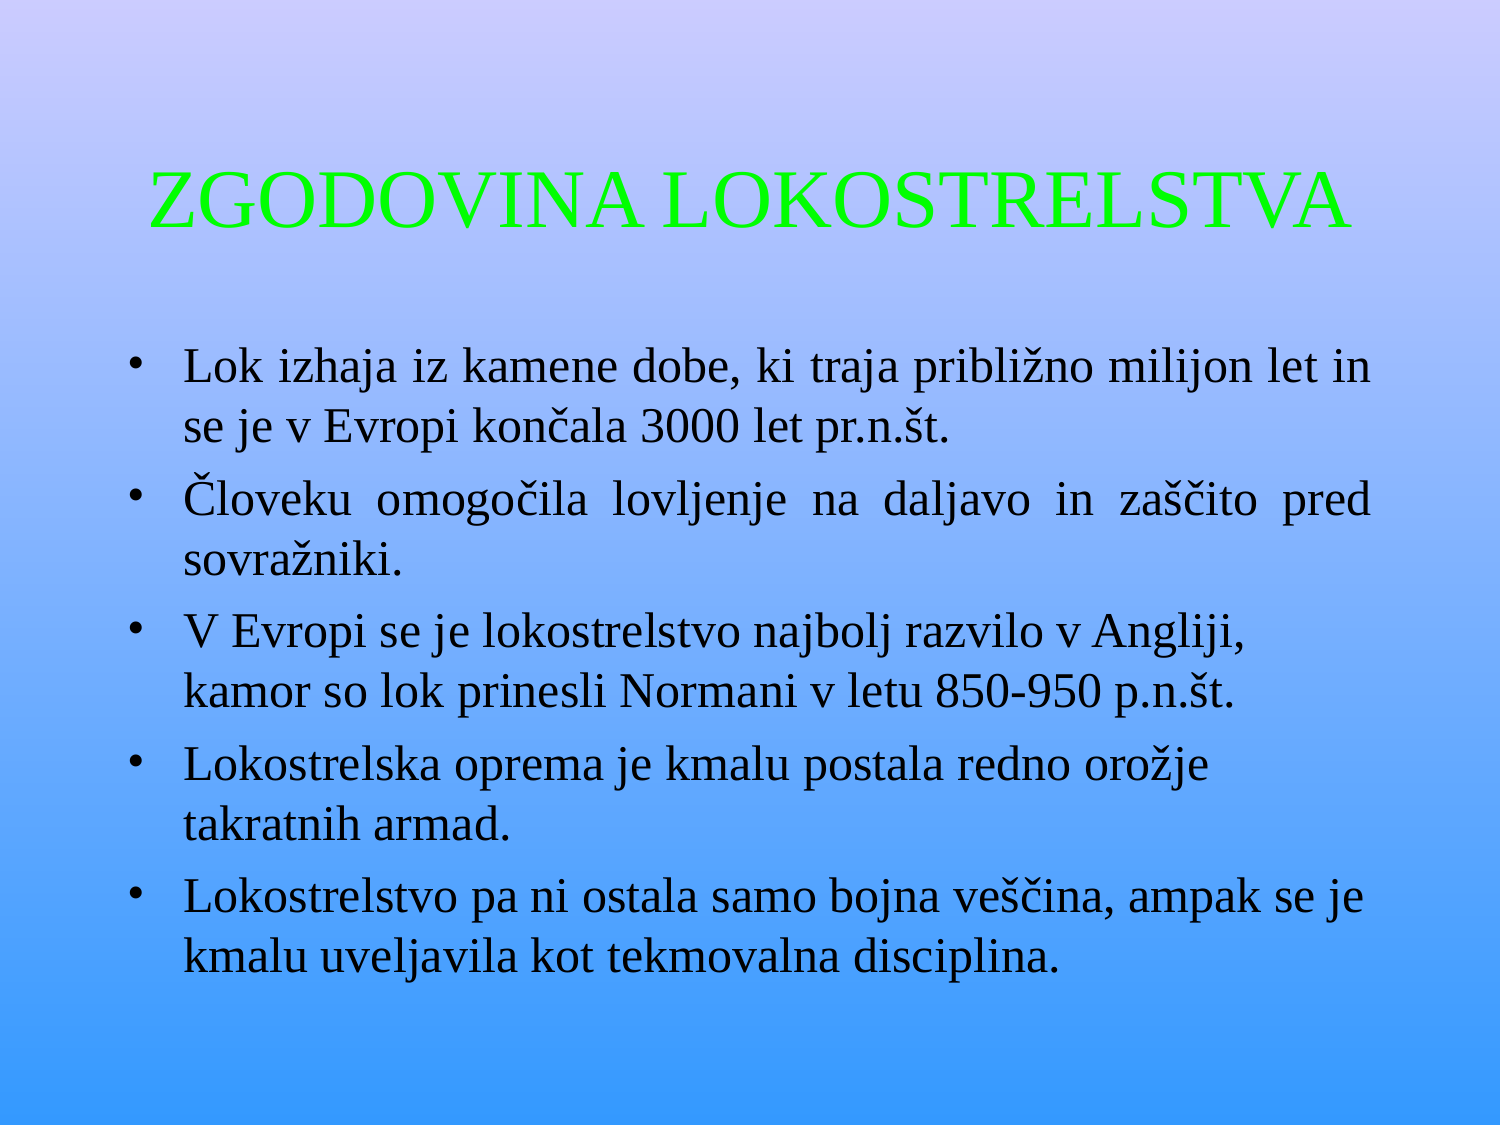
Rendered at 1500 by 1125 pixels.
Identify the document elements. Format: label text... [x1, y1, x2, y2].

list Lok izhaja iz kamene dobe, ki traja približno milijon let in se je v Evropi končala 3000 let pr.n.št. Človeku omogočila lovljenje na daljavo in zaščito pred sovražniki. V Evropi se je lokostrelstvo najbolj razvilo v Angliji, kamor so lok prinesli Normani v letu 850-950 p.n.št. Lokostrelska oprema je kmalu postala redno orožje takratnih armad. Lokostrelstvo pa ni ostala samo bojna veščina, ampak se je kmalu uveljavila kot tekmovalna disciplina. [112, 324, 1388, 1000]
title ZGODOVINA LOKOSTRELSTVA [112, 99, 1388, 288]
